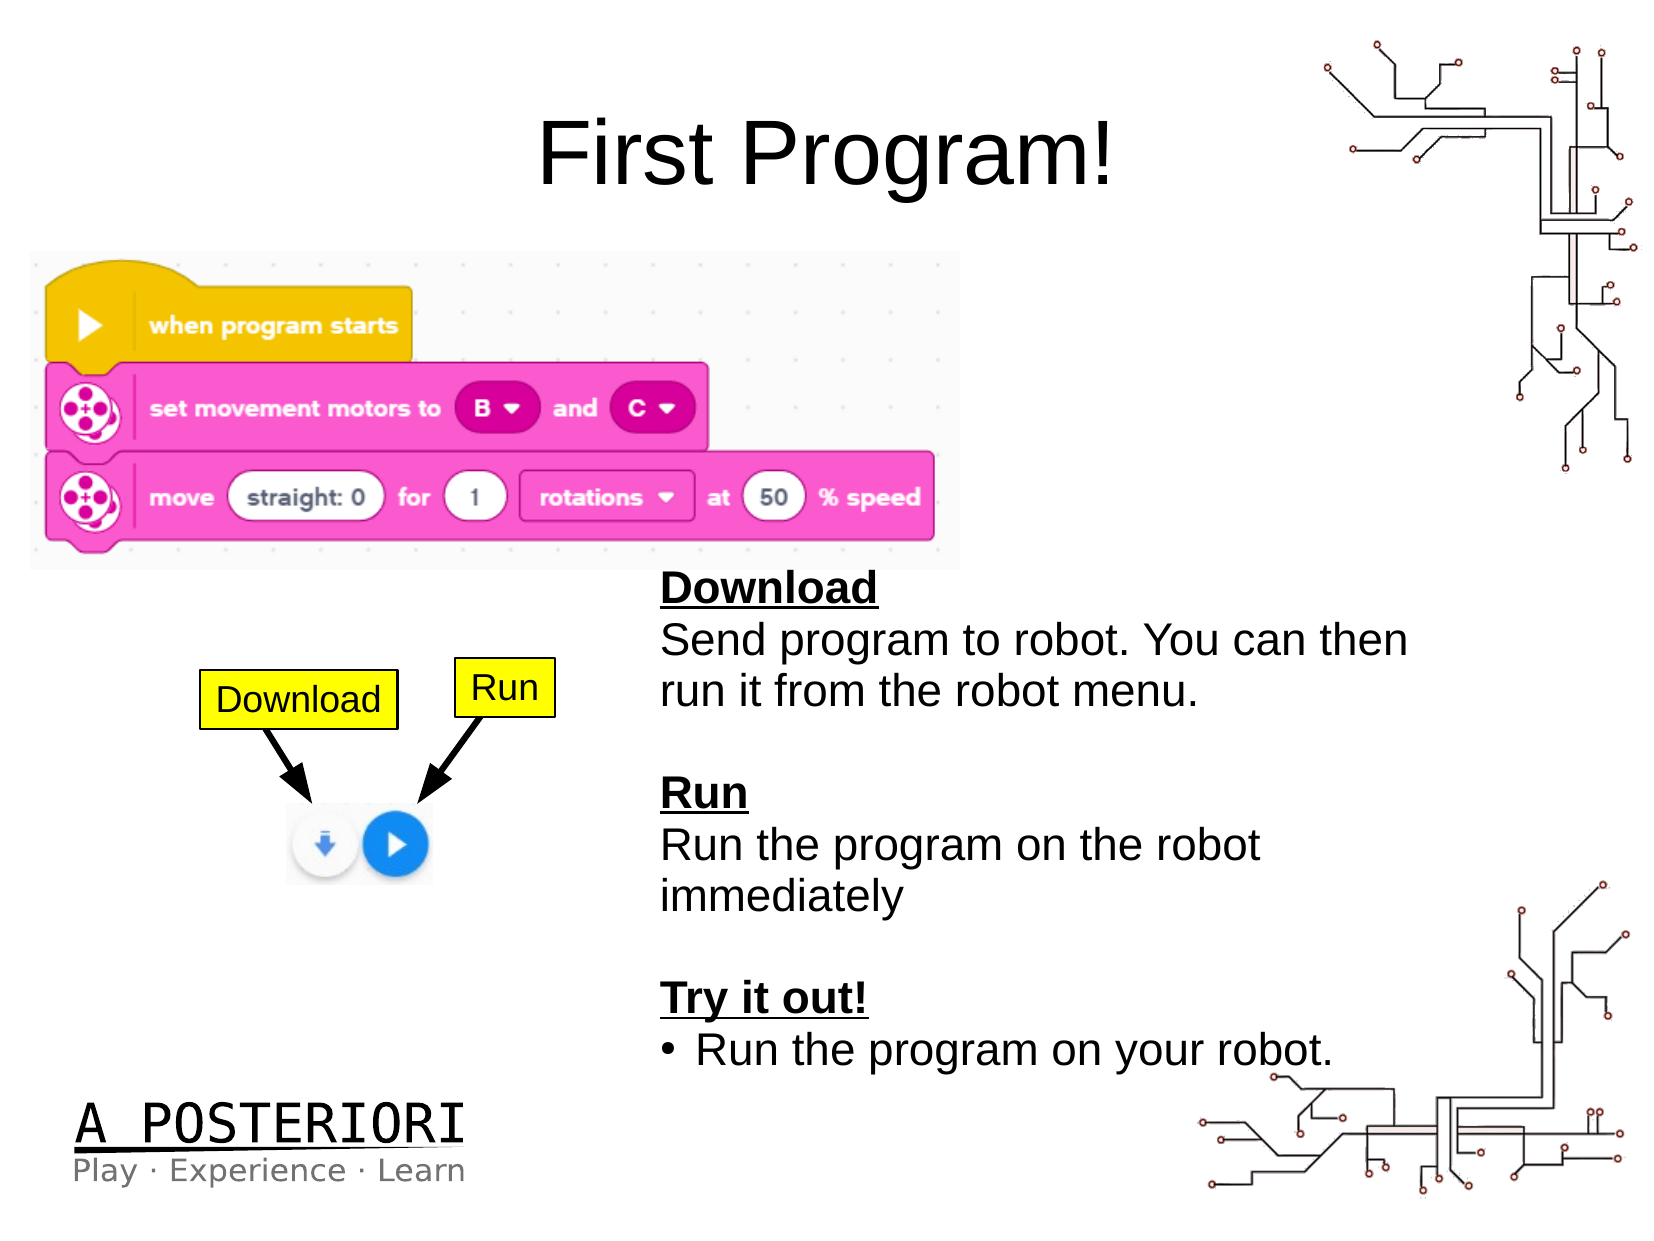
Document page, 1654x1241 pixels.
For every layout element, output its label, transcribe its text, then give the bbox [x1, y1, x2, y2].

title First Program! [82, 49, 1571, 257]
picture [30, 251, 960, 571]
text_box Download Send program to robot. You can then run it from the robot menu. Run Run the program on the robot immediately Try it out! Run the program on your robot. [645, 555, 1456, 1125]
text_box Download [199, 670, 398, 730]
text_box Run [454, 657, 556, 717]
picture [1177, 863, 1635, 1200]
picture [286, 803, 433, 886]
picture [1305, 35, 1643, 495]
